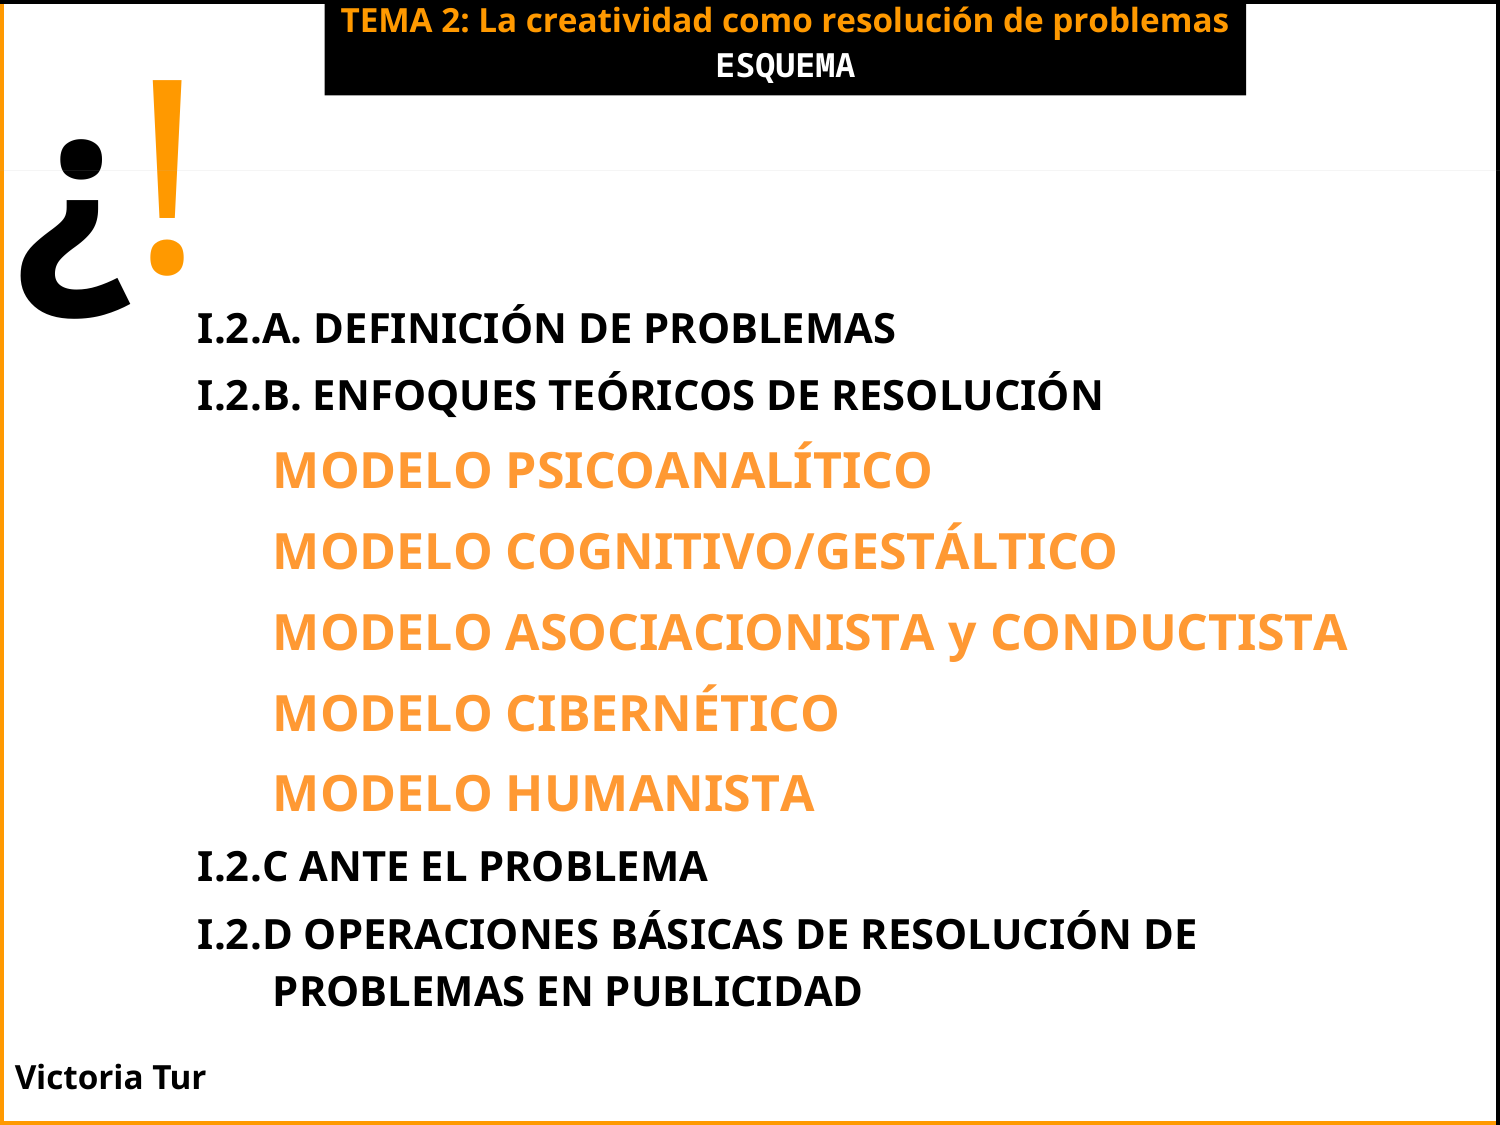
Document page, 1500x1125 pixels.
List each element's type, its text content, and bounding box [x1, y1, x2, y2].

text_box I.2.A. DEFINICIÓN DE PROBLEMAS I.2.B. ENFOQUES TEÓRICOS DE RESOLUCIÓN MODELO PSICOANALÍTICO MODELO COGNITIVO/GESTÁLTICO MODELO ASOCIACIONISTA y CONDUCTISTA MODELO CIBERNÉTICO MODELO HUMANISTA I.2.C ANTE EL PROBLEMA I.2.D OPERACIONES BÁSICAS DE RESOLUCIÓN DE PROBLEMAS EN PUBLICIDAD [183, 290, 1469, 1024]
